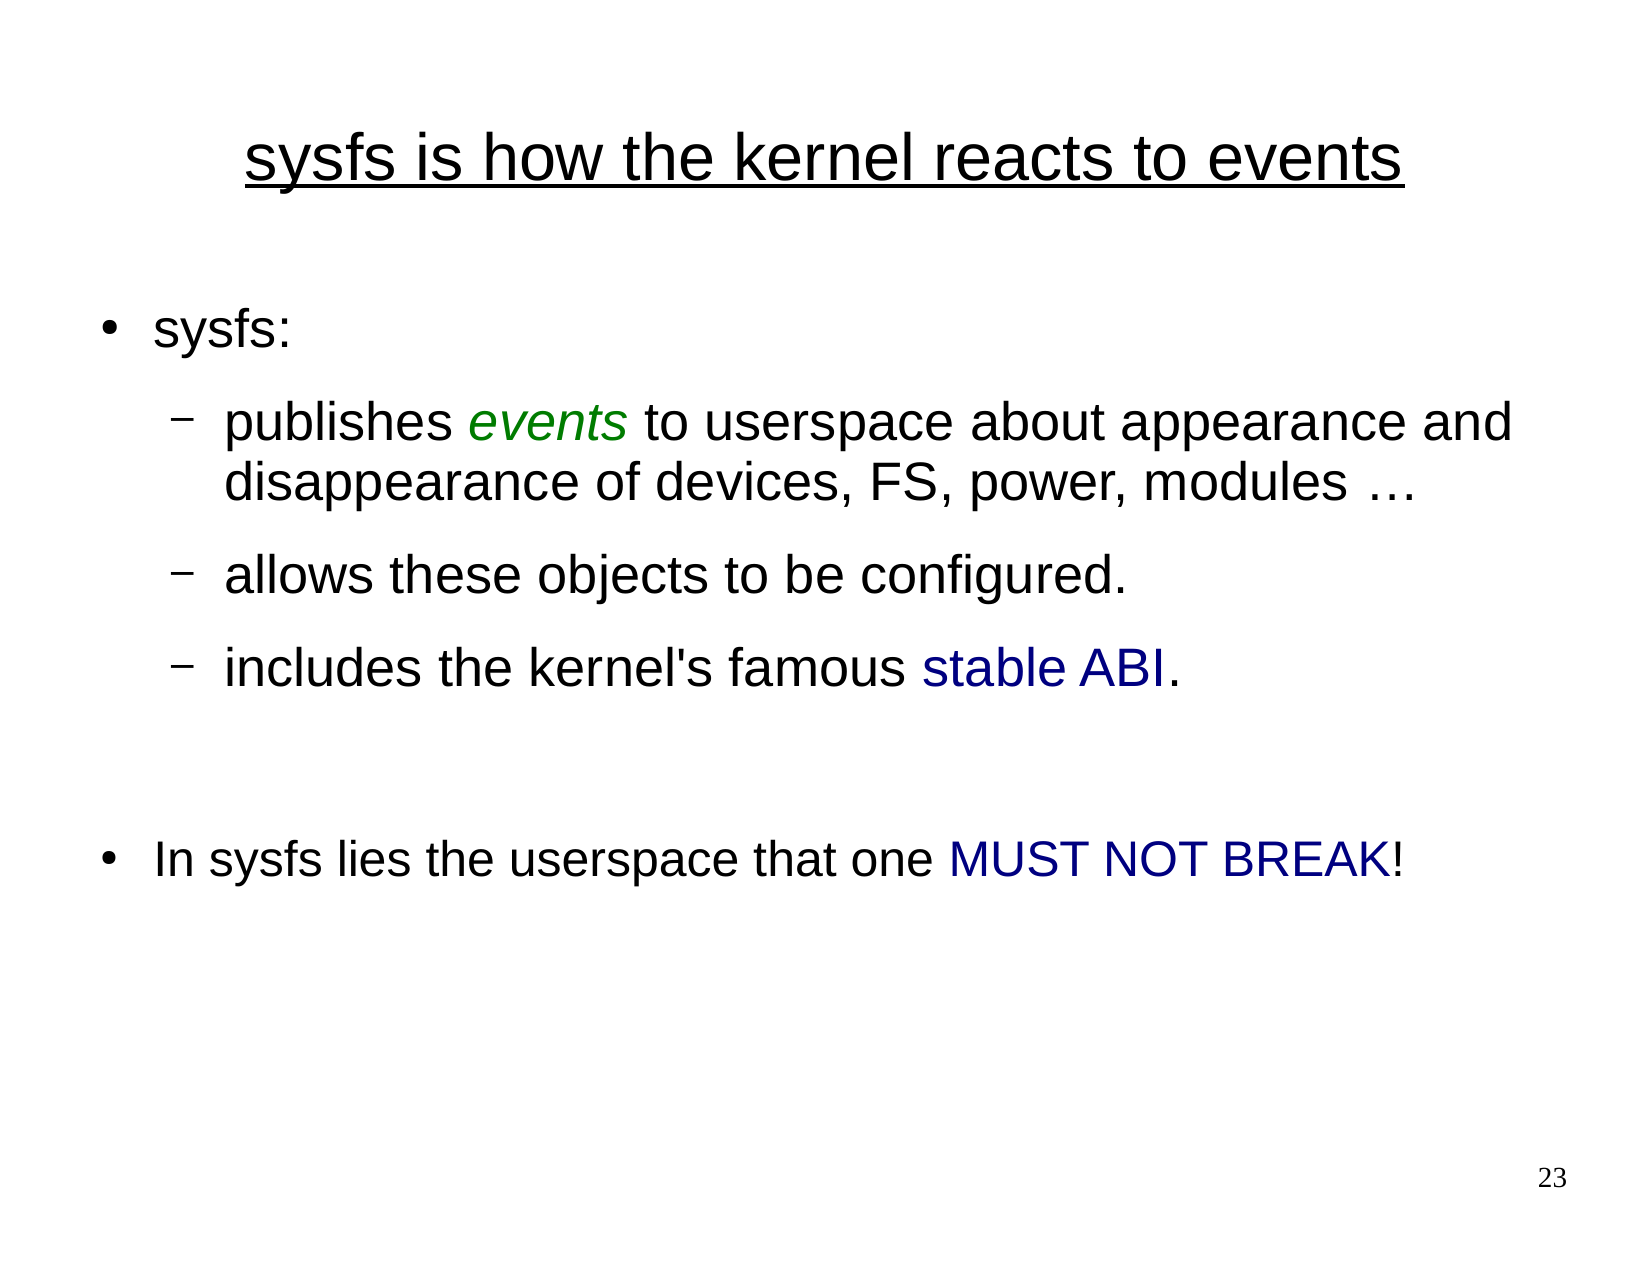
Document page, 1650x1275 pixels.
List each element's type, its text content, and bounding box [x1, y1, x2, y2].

list sysfs: publishes events to userspace about appearance and disappearance of devices, FS, power, modules … allows these objects to be configured. includes the kernel's famous stable ABI. In sysfs lies the userspace that one MUST NOT BREAK! [82, 298, 1568, 1038]
title sysfs is how the kernel reacts to events [82, 50, 1568, 264]
